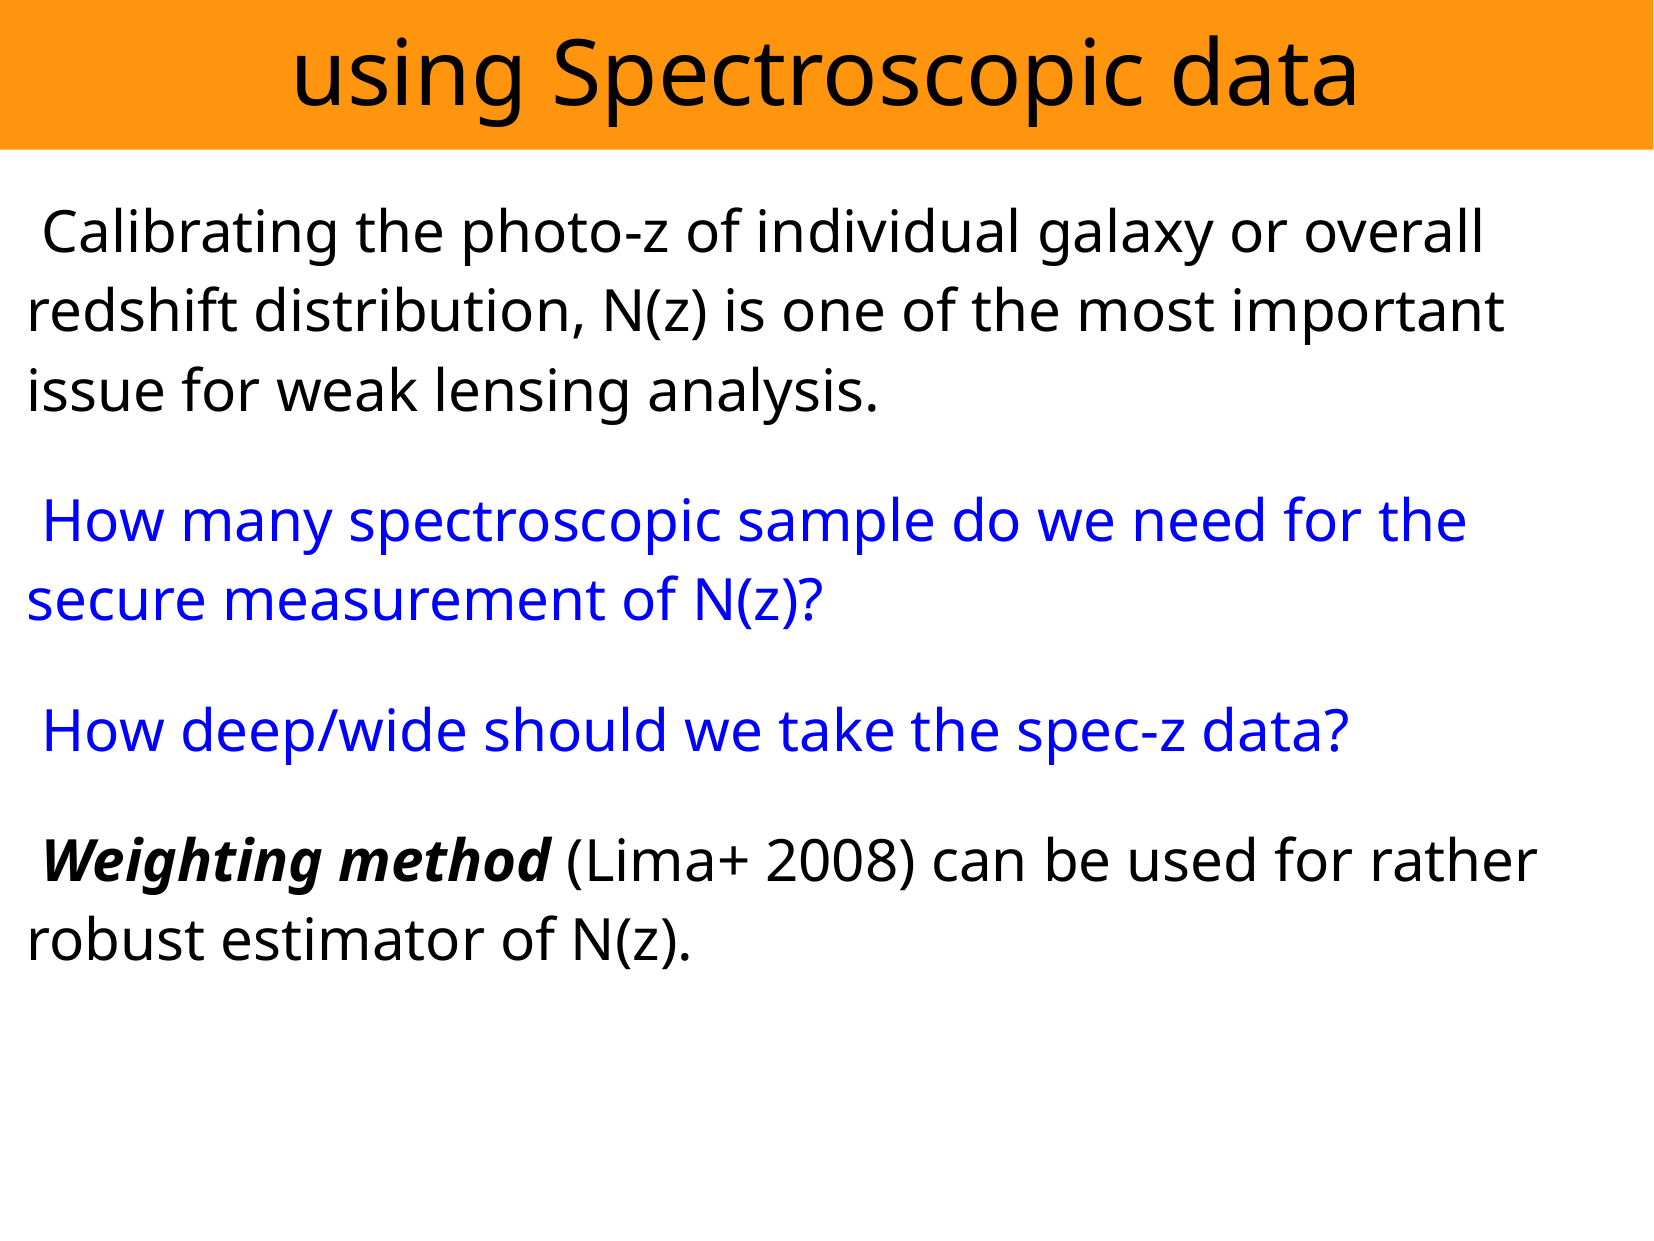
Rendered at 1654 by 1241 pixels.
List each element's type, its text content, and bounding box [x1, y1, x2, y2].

text_box using Spectroscopic data [0, 0, 1654, 150]
text_box Calibrating the photo-z of individual galaxy or overall redshift distribution, N(z) is one of the most important issue for weak lensing analysis. How many spectroscopic sample do we need for the secure measurement of N(z)? How deep/wide should we take the spec-z data? Weighting method (Lima+ 2008) can be used for rather robust estimator of N(z). [11, 183, 1636, 1025]
